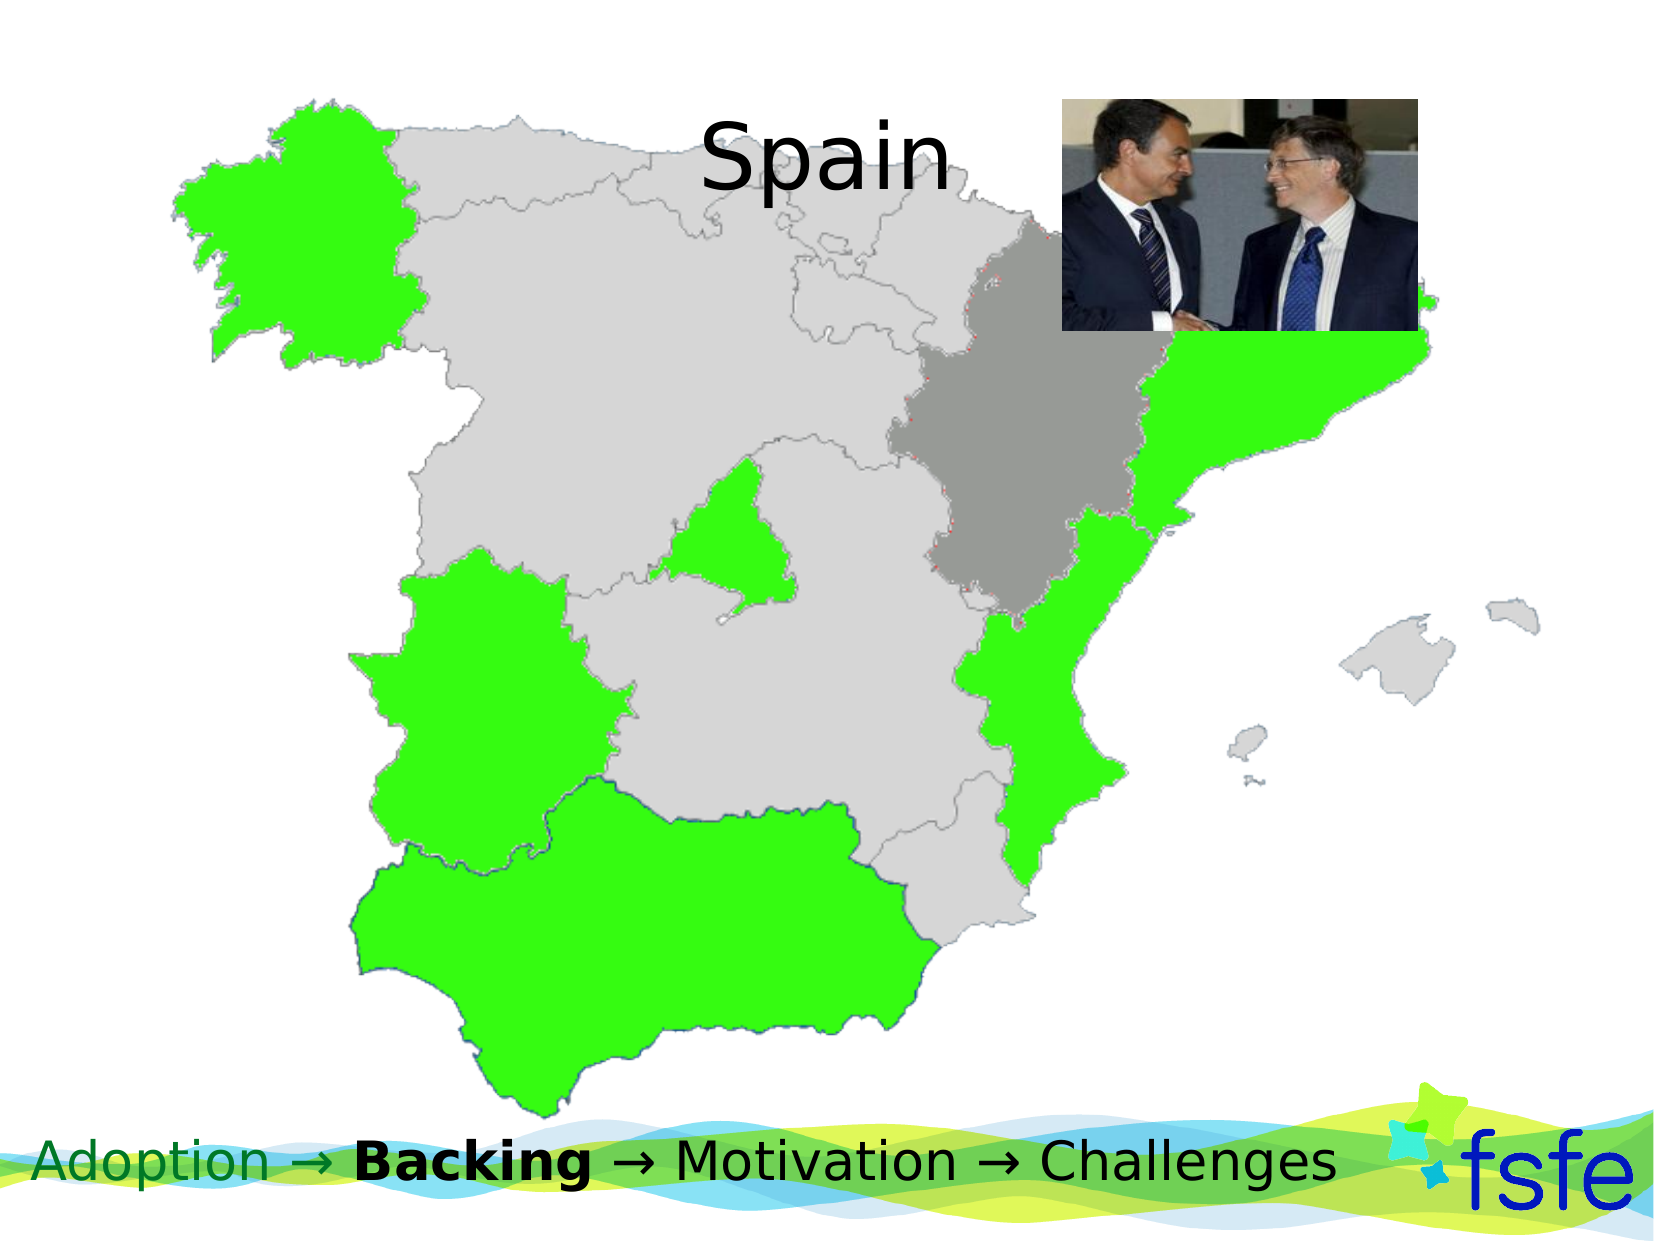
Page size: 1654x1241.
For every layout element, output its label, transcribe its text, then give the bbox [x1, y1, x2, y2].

title Adoption → Backing → Motivation → Challenges [0, 1100, 1371, 1217]
title Spain [82, 49, 1571, 257]
picture [0, 82, 1654, 1241]
